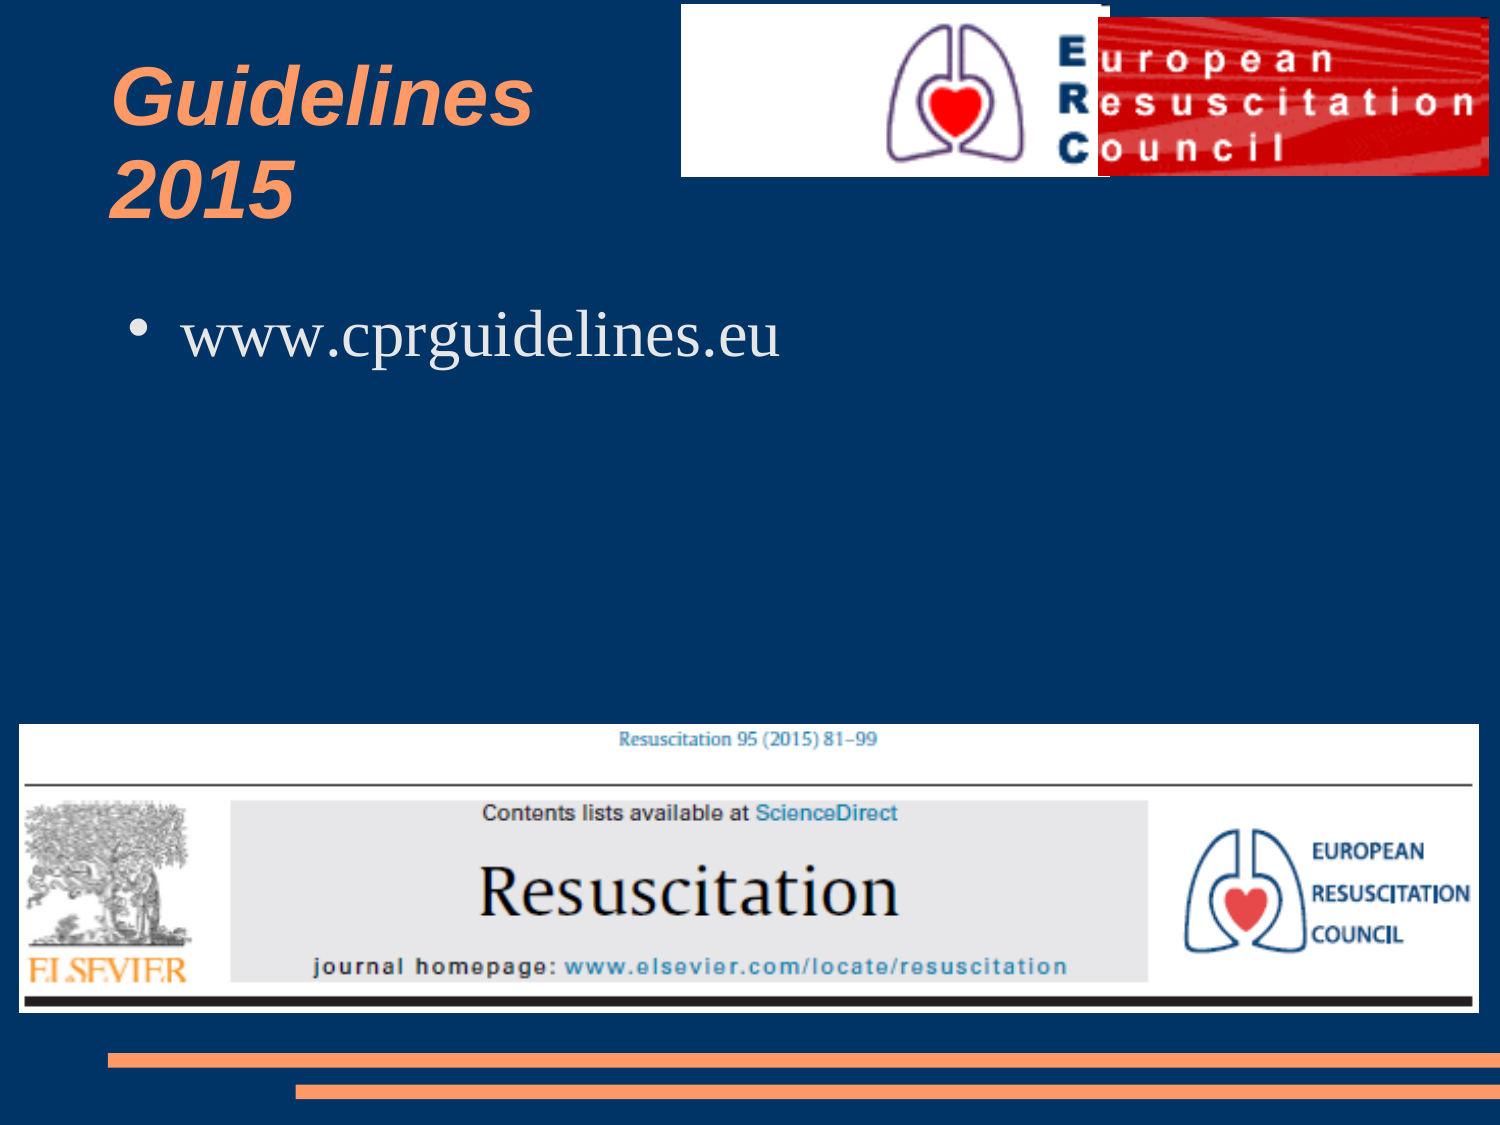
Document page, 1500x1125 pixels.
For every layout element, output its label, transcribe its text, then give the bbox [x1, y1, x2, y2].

picture [19, 724, 1479, 1013]
title Guidelines 2015 [110, 31, 1392, 241]
list www.cprguidelines.eu [110, 292, 1416, 724]
picture [681, 4, 1489, 177]
